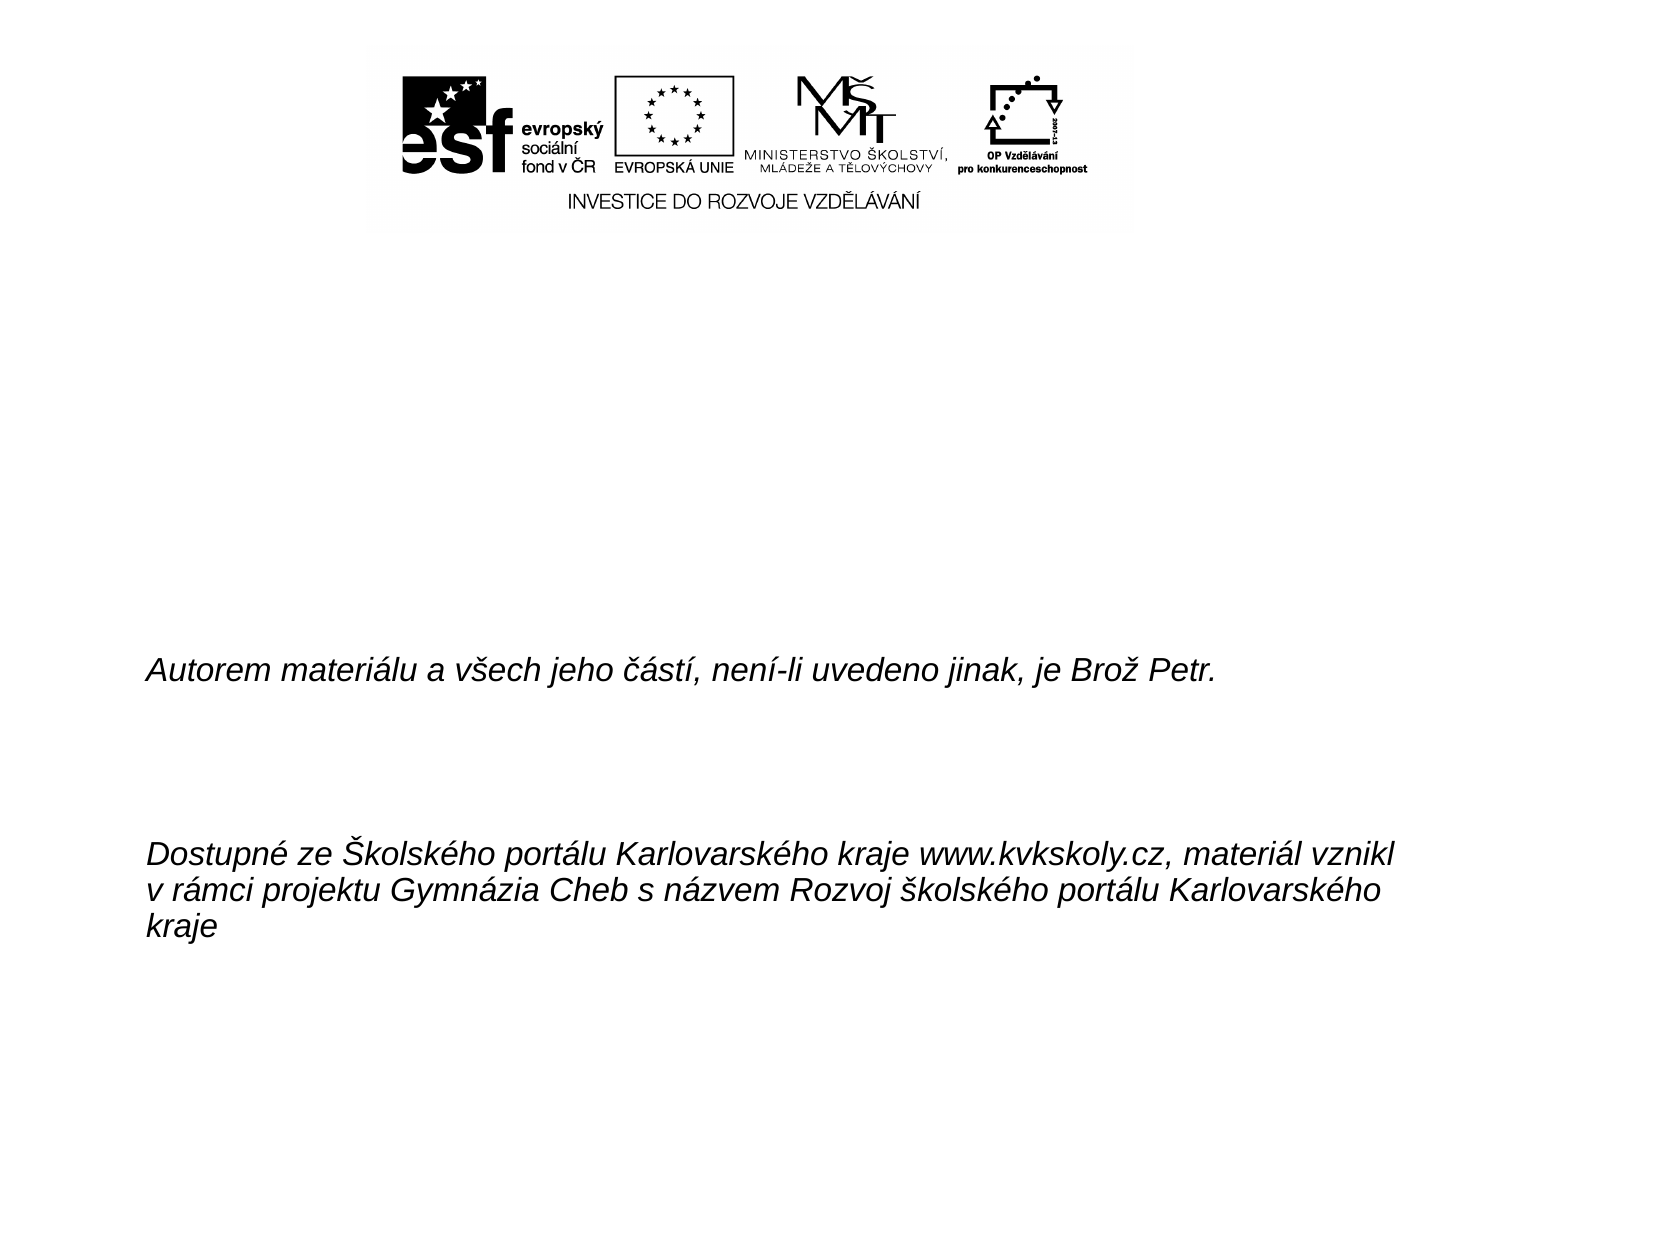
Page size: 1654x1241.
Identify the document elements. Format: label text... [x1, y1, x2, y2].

picture [366, 45, 1134, 233]
list Autorem materiálu a všech jeho částí, není-li uvedeno jinak, je Brož Petr. Dostupné ze Školského portálu Karlovarského kraje www.kvkskoly.cz, materiál vznikl v rámci projektu Gymnázia Cheb s názvem Rozvoj školského portálu Karlovarského kraje [75, 262, 1426, 1006]
